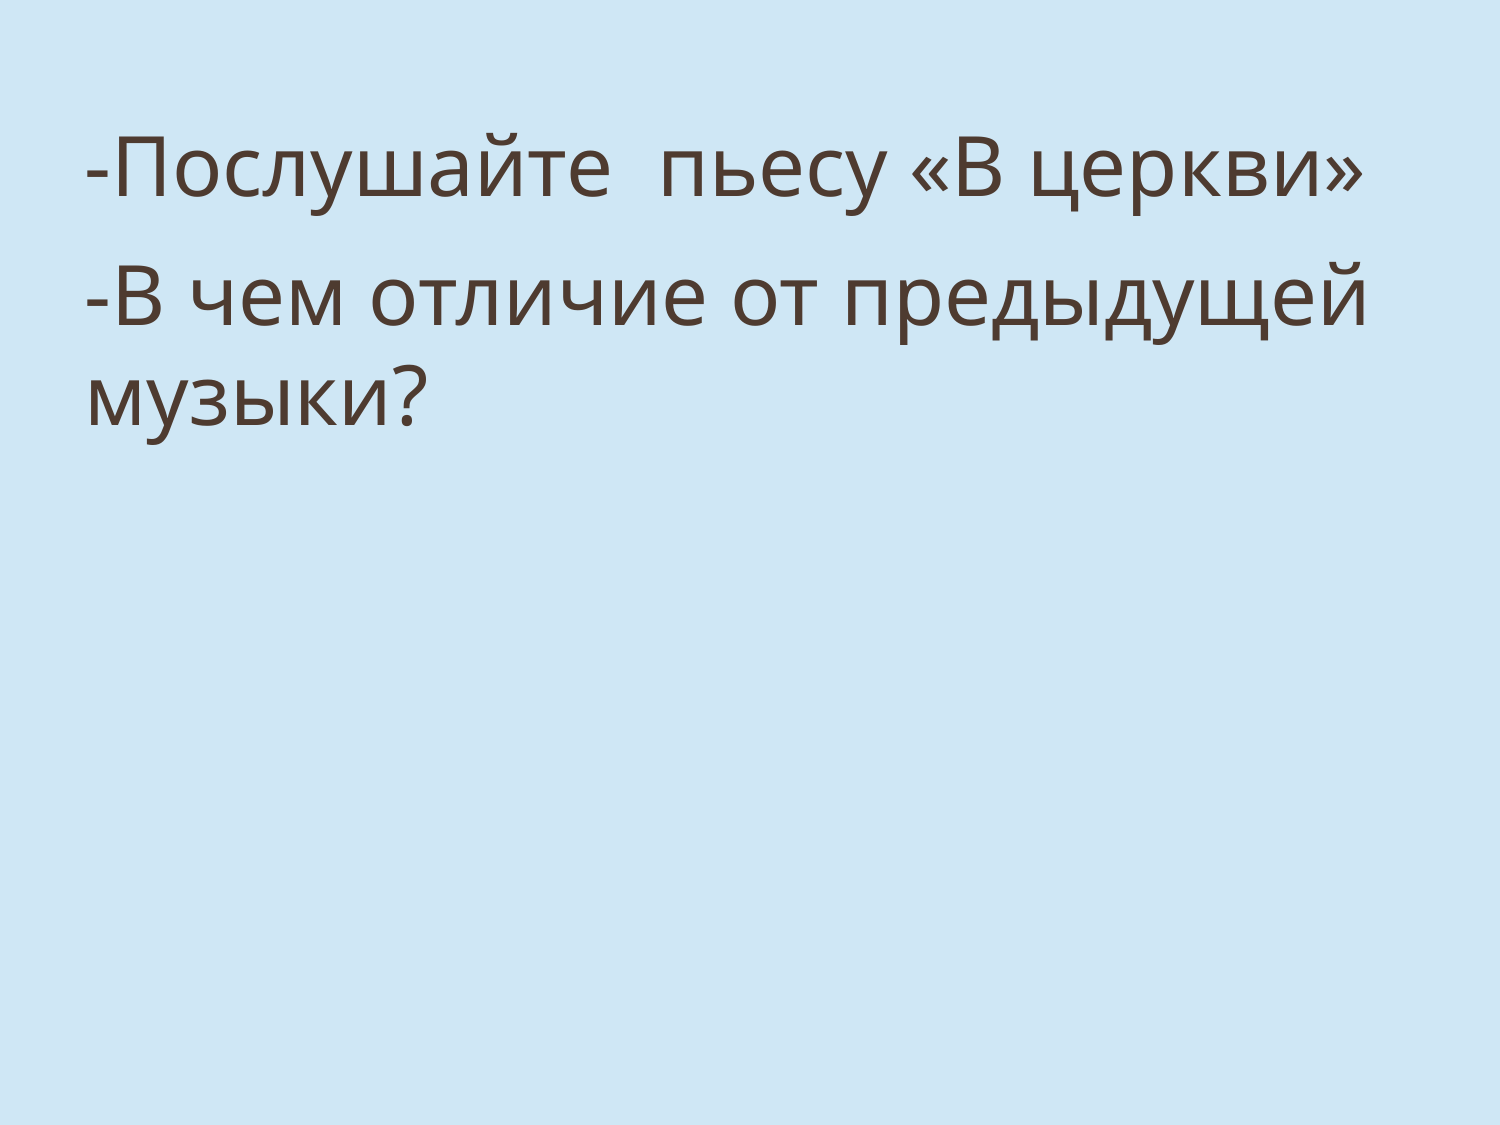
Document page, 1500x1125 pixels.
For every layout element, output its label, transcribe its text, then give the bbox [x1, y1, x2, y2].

list -Послушайте пьесу «В церкви» -В чем отличие от предыдущей музыки? [70, 105, 1421, 1020]
